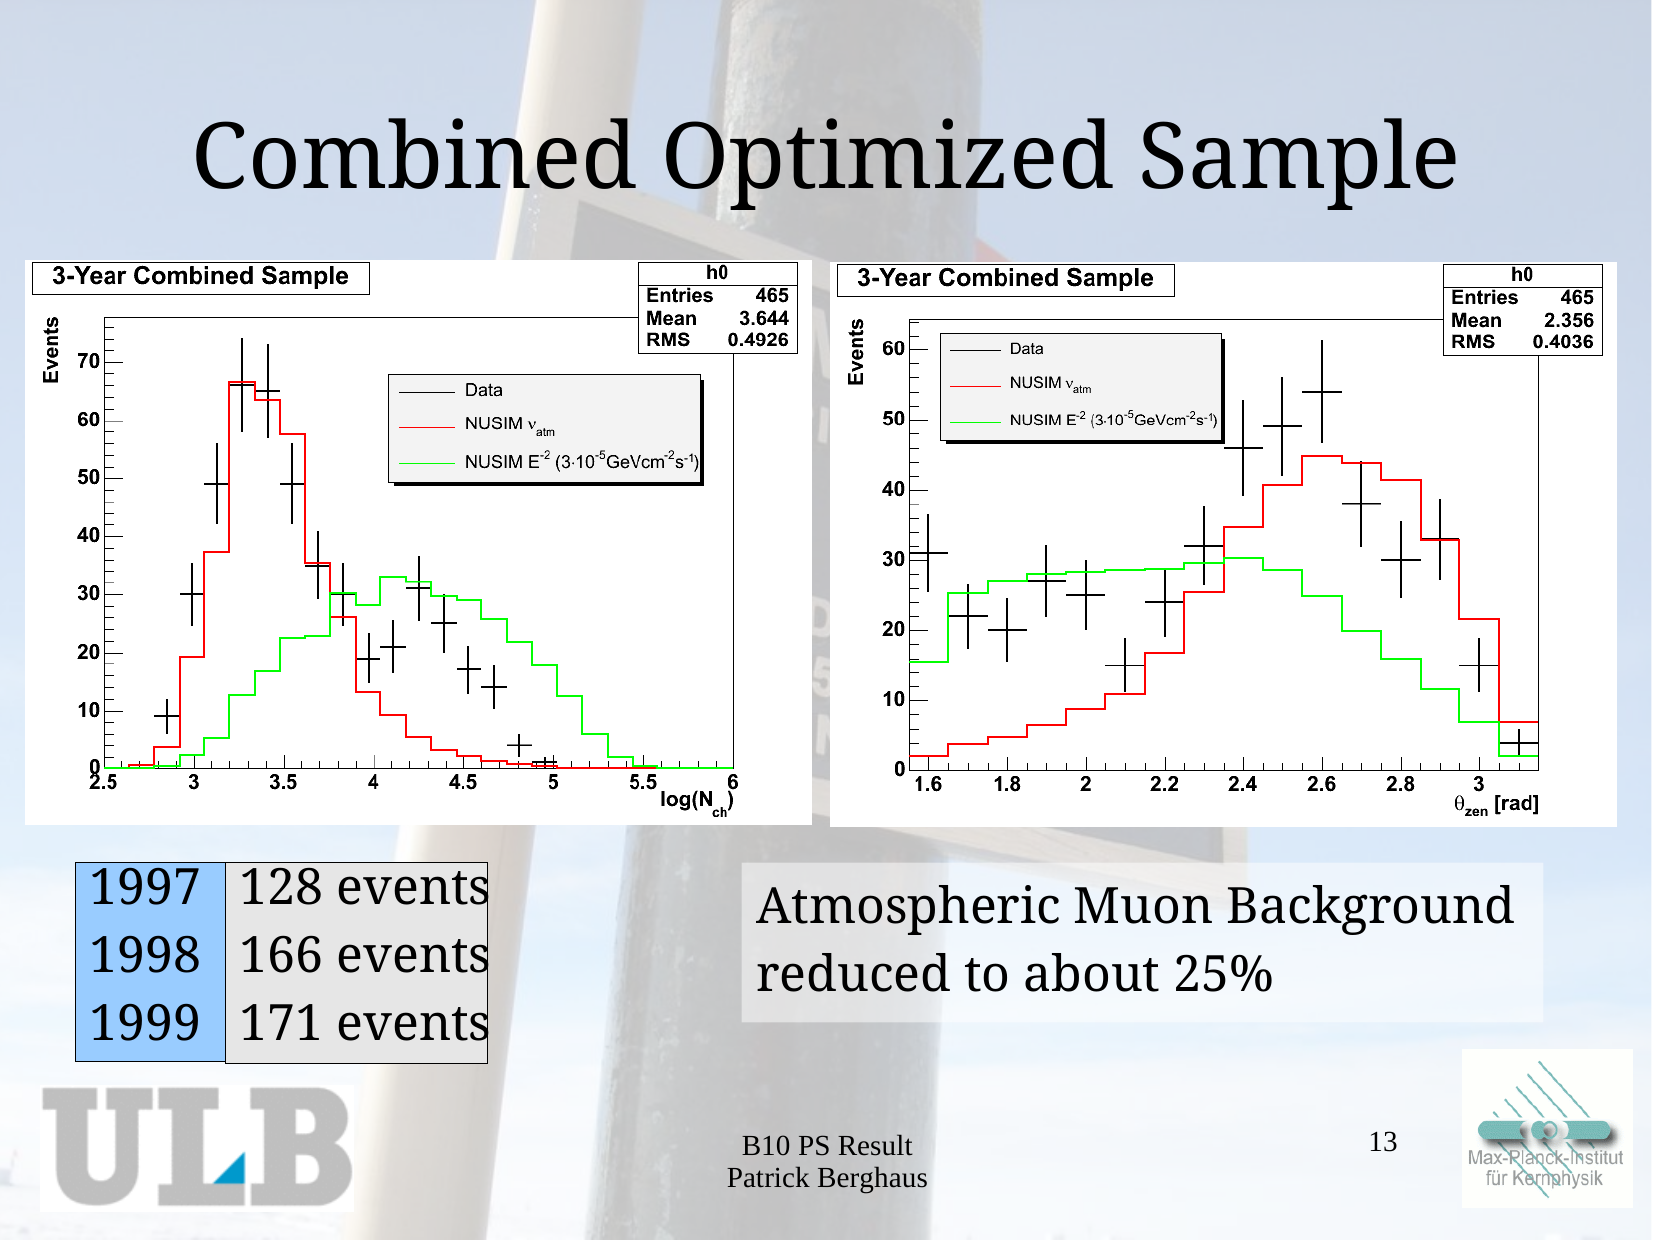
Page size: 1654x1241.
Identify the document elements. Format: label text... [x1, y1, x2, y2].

picture [1462, 1049, 1633, 1208]
title Combined Optimized Sample [82, 49, 1571, 257]
picture [40, 1085, 354, 1212]
text_box 1997 128 events 1998 166 events 1999 171 events [75, 843, 485, 1076]
text_box Atmospheric Muon Background reduced to about 25% [741, 862, 1501, 1023]
picture [830, 262, 1617, 827]
picture [25, 260, 812, 826]
